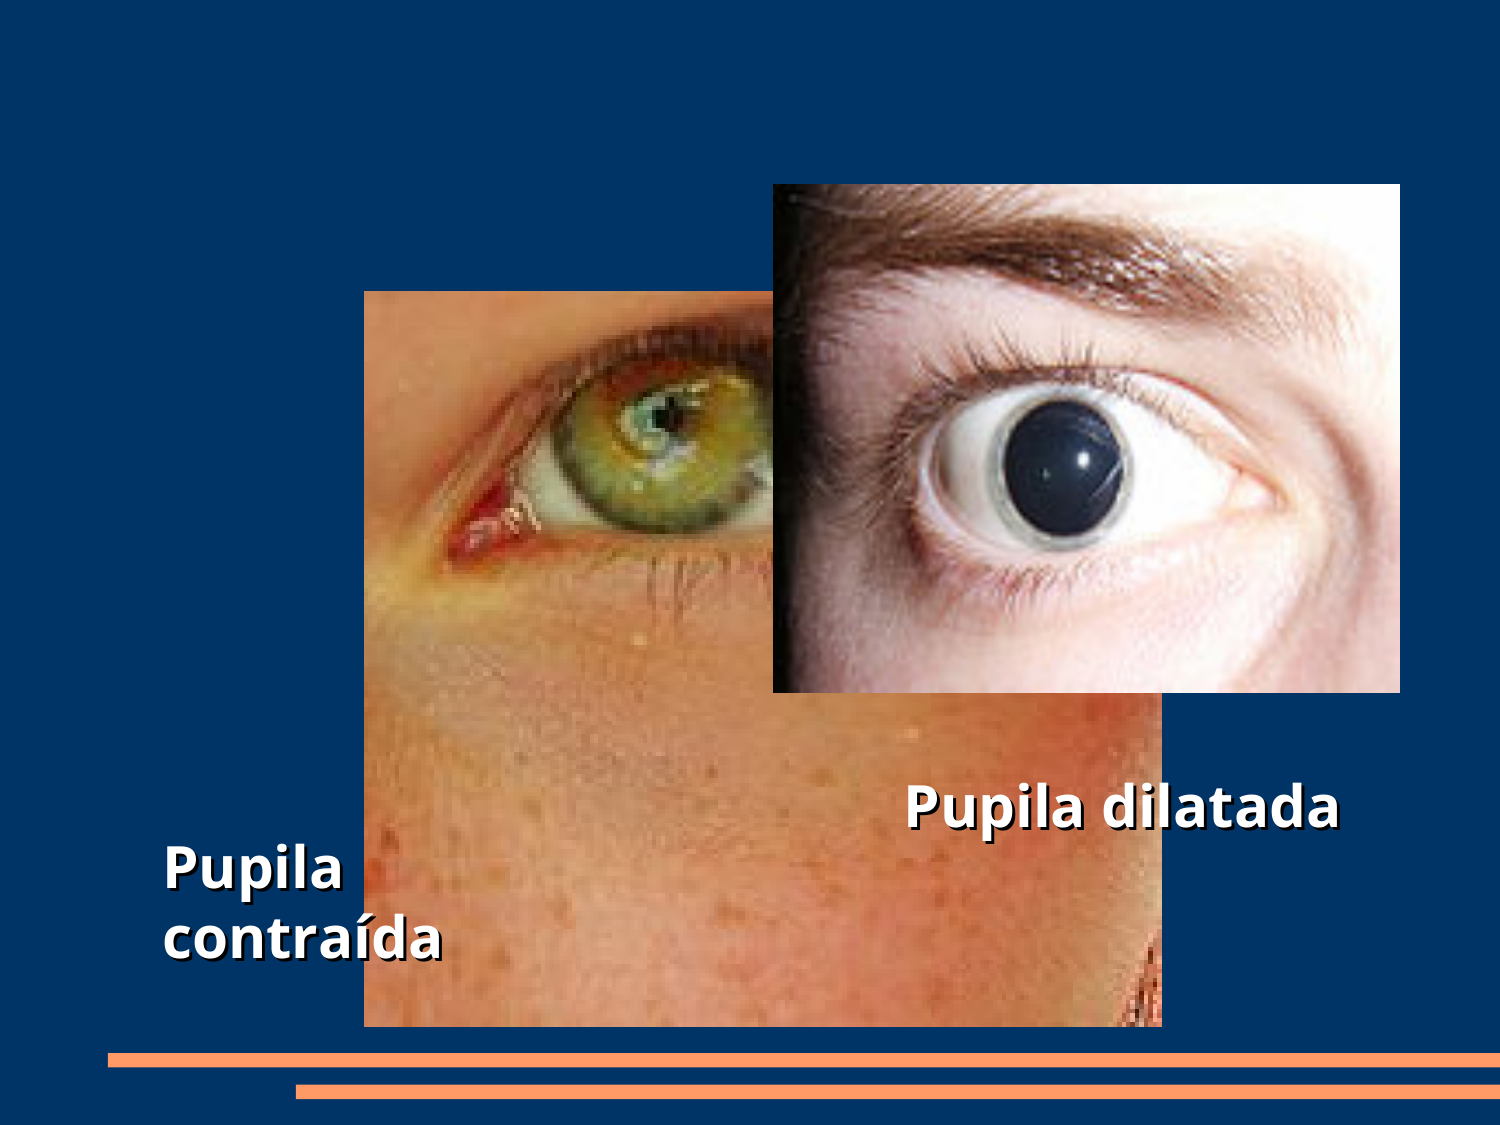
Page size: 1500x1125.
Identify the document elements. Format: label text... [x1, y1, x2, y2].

picture [364, 184, 1400, 1027]
text_box Pupila dilatada [889, 761, 1357, 847]
text_box Pupila contraída [147, 822, 644, 978]
